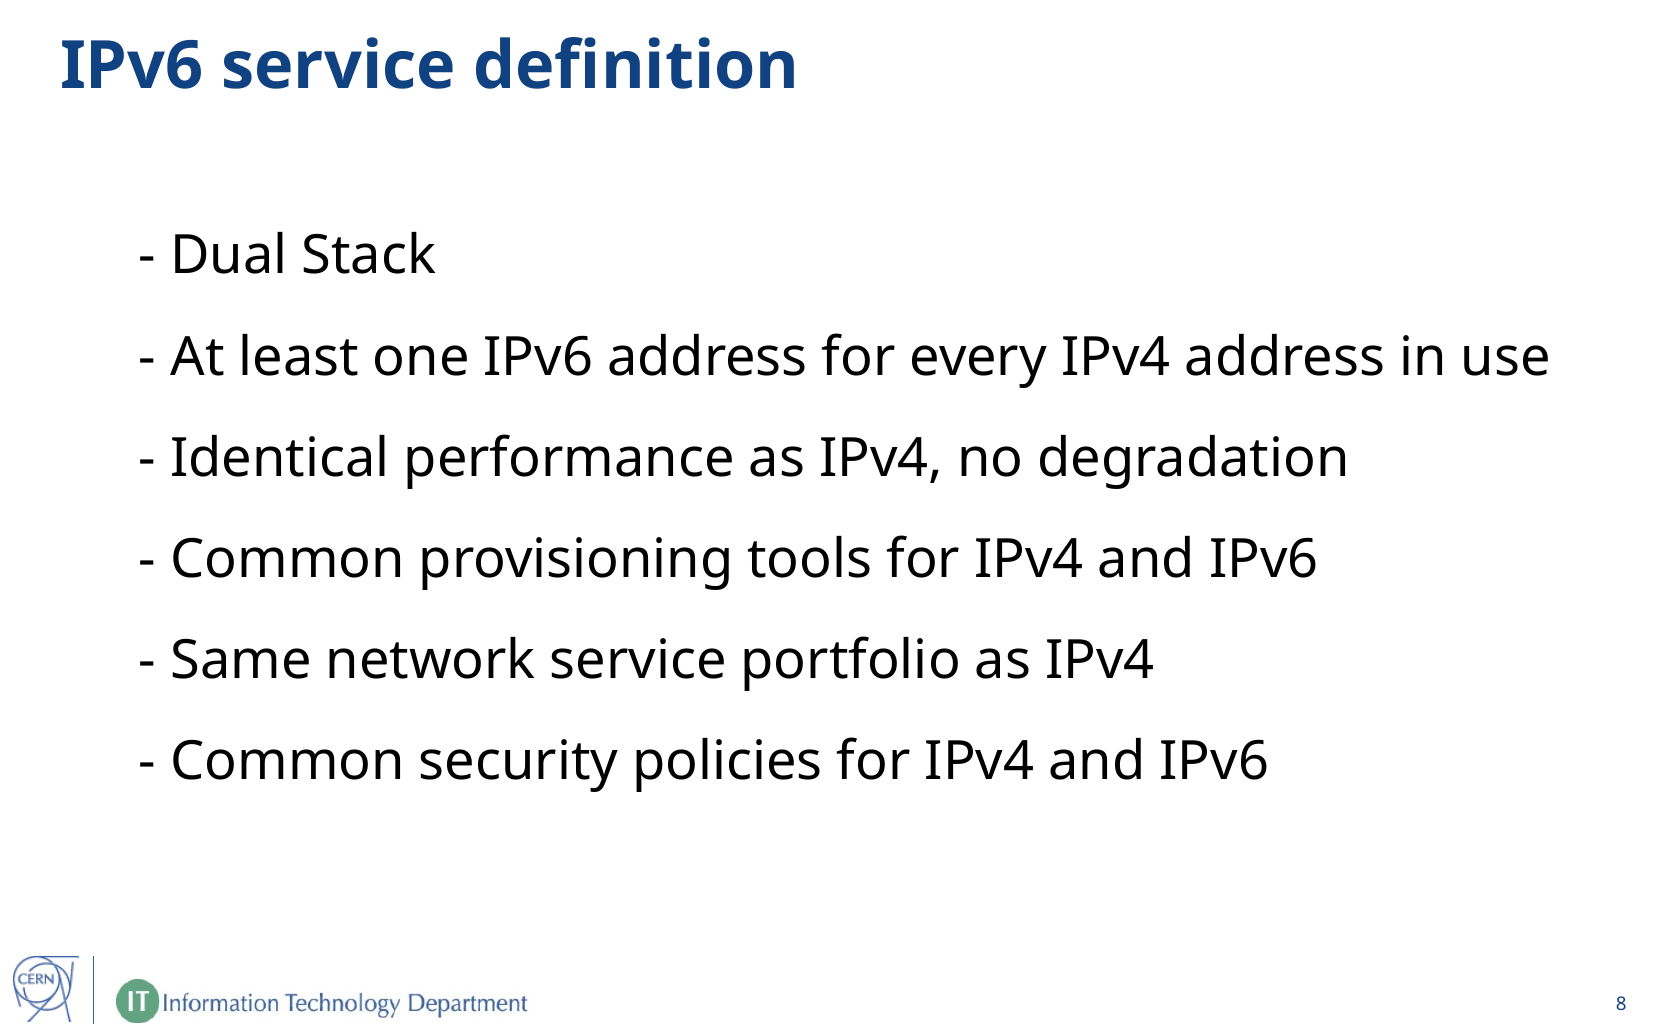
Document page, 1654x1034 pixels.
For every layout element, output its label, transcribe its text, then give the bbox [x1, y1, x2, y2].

title IPv6 service definition [60, 0, 1528, 138]
picture [13, 956, 79, 1032]
picture [116, 979, 788, 1023]
text_box - Dual Stack - At least one IPv6 address for every IPv4 address in use - Identical performance as IPv4, no degradation - Common provisioning tools for IPv4 and IPv6 - Same network service portfolio as IPv4 - Common security policies for IPv4 and IPv6 [105, 212, 1636, 859]
